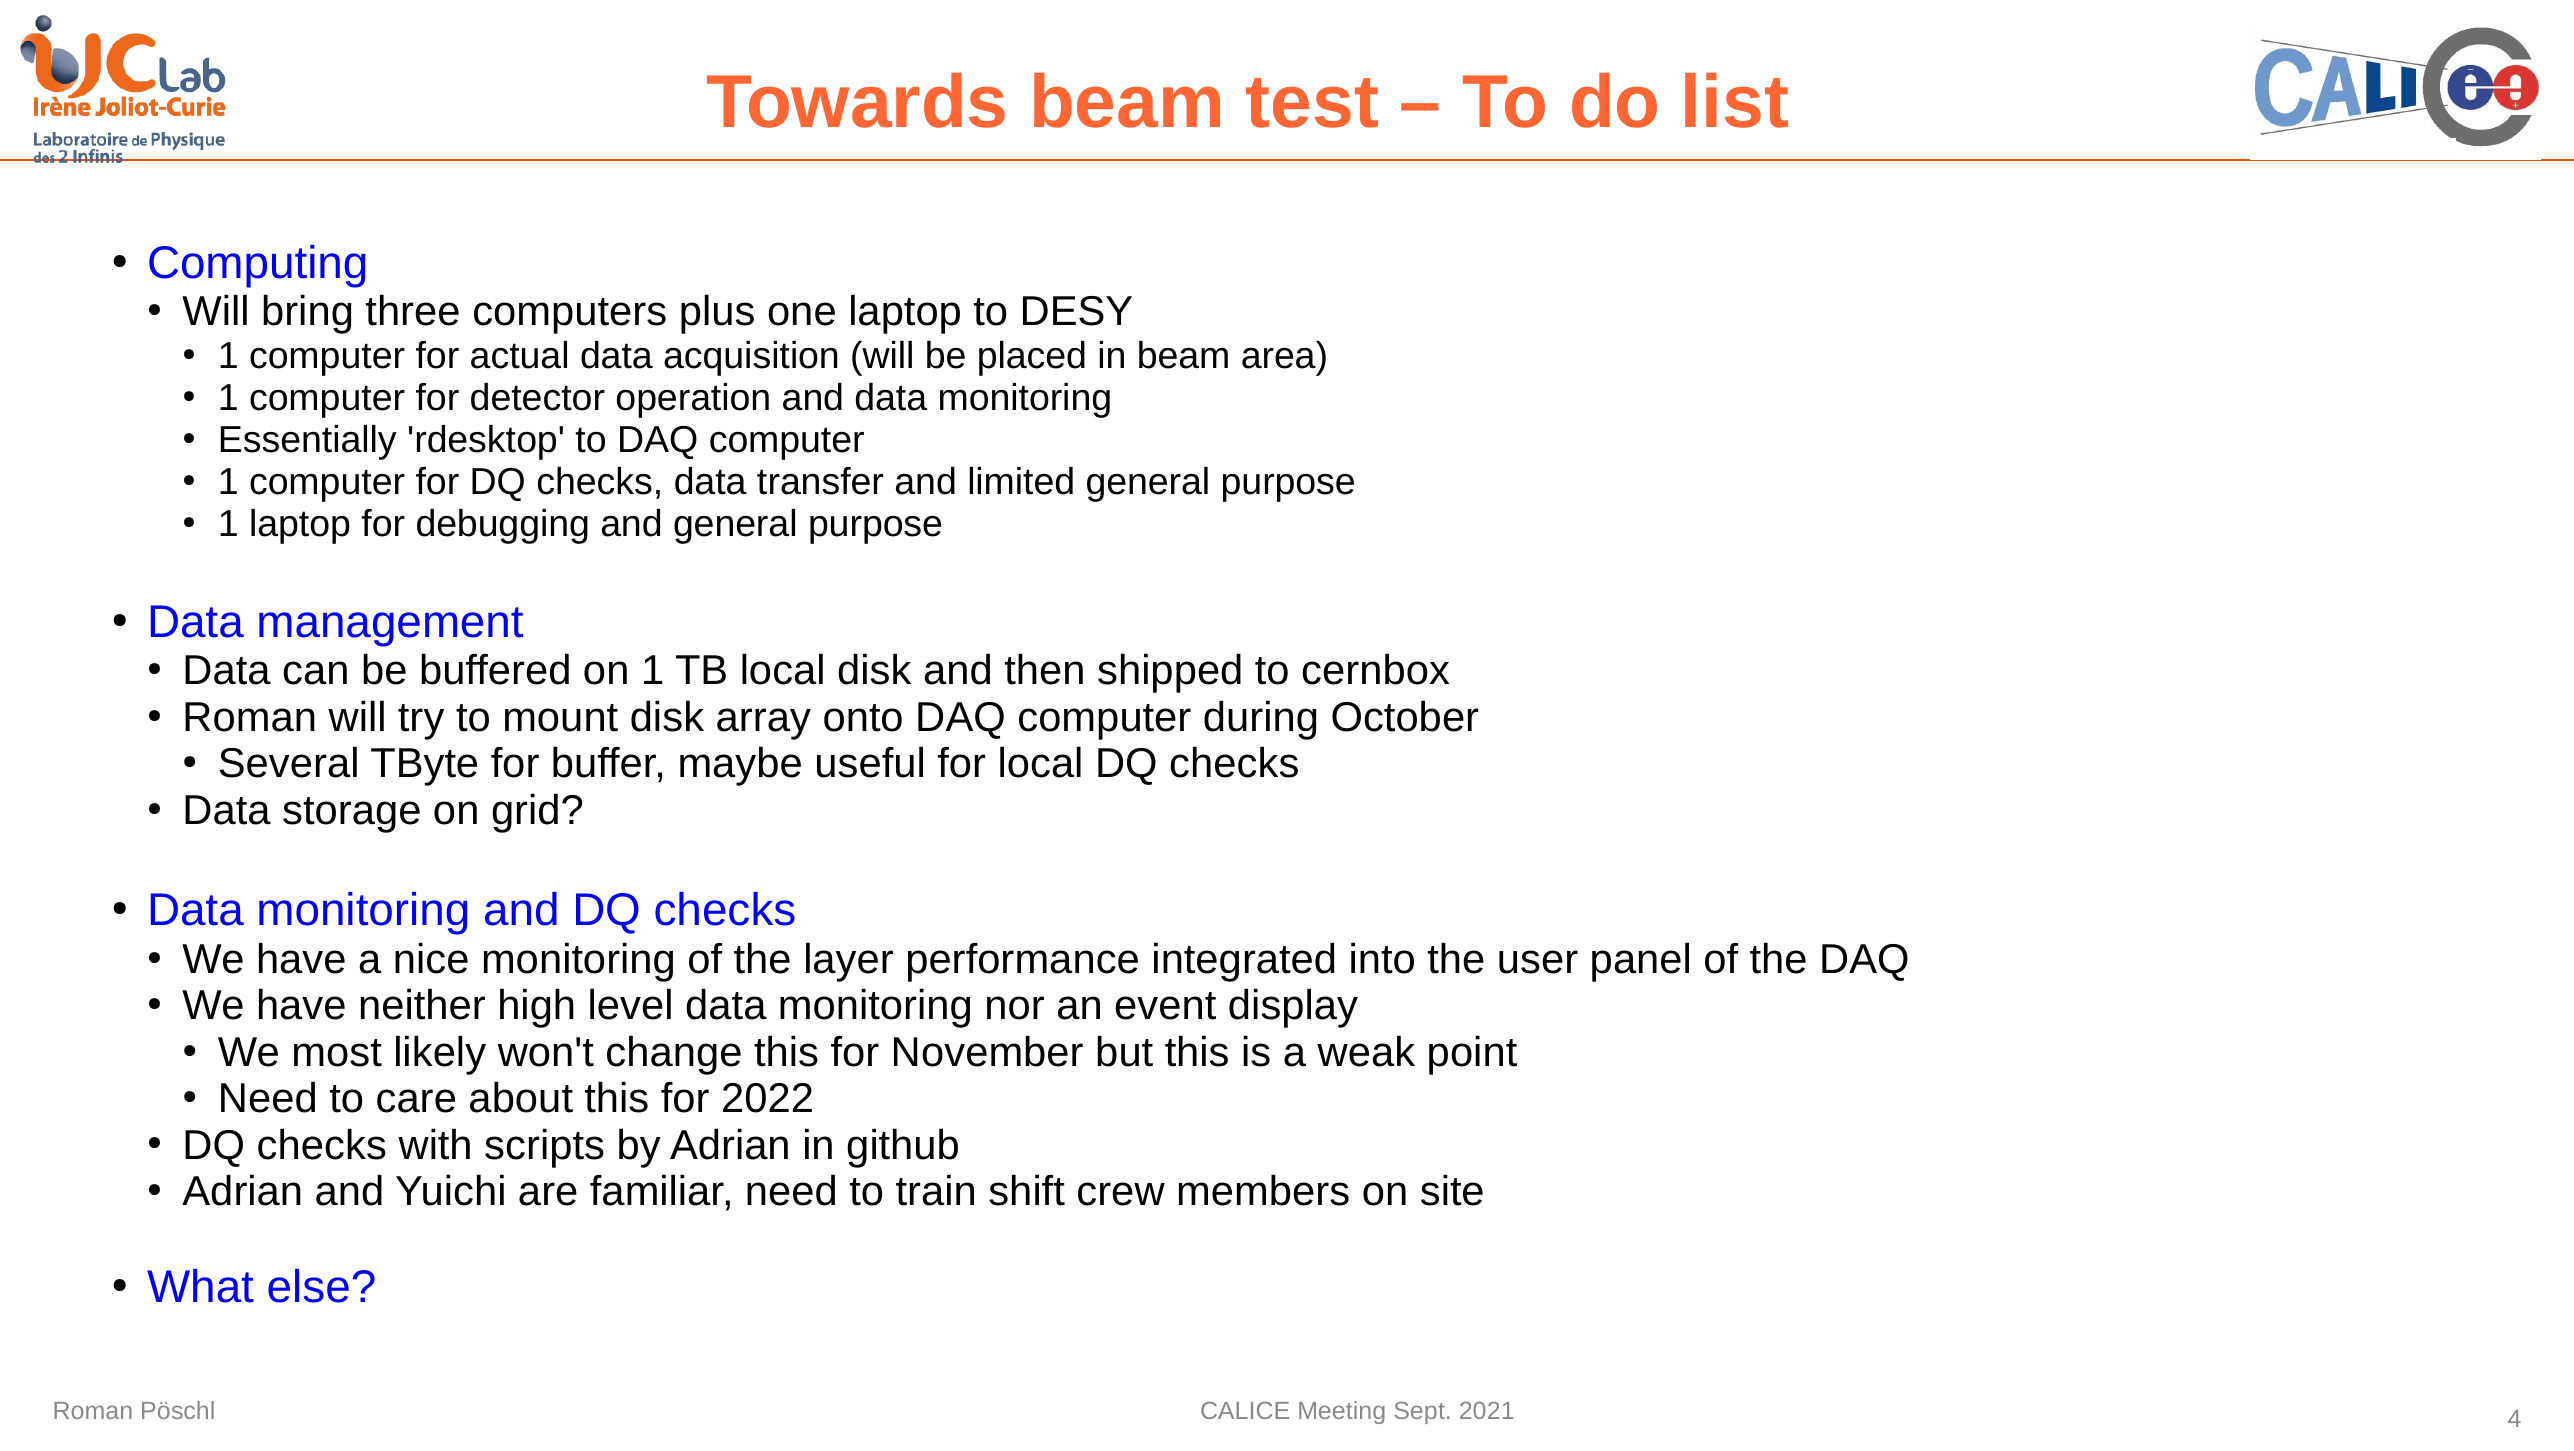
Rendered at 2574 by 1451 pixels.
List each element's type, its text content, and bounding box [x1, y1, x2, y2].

text_box Computing Will bring three computers plus one laptop to DESY 1 computer for actual data acquisition (will be placed in beam area) 1 computer for detector operation and data monitoring Essentially 'rdesktop' to DAQ computer 1 computer for DQ checks, data transfer and limited general purpose 1 laptop for debugging and general purpose Data management Data can be buffered on 1 TB local disk and then shipped to cernbox Roman will try to mount disk array onto DAQ computer during October Several TByte for buffer, maybe useful for local DQ checks Data storage on grid? Data monitoring and DQ checks We have a nice monitoring of the layer performance integrated into the user panel of the DAQ We have neither high level data monitoring nor an event display We most likely won't change this for November but this is a weak point Need to care about this for 2022 DQ checks with scripts by Adrian in github Adrian and Yuichi are familiar, need to train shift crew members on site What else? [96, 178, 2164, 1377]
picture [4, 0, 241, 178]
picture [2250, 22, 2541, 160]
title Towards beam test – To do list [90, 53, 2407, 151]
